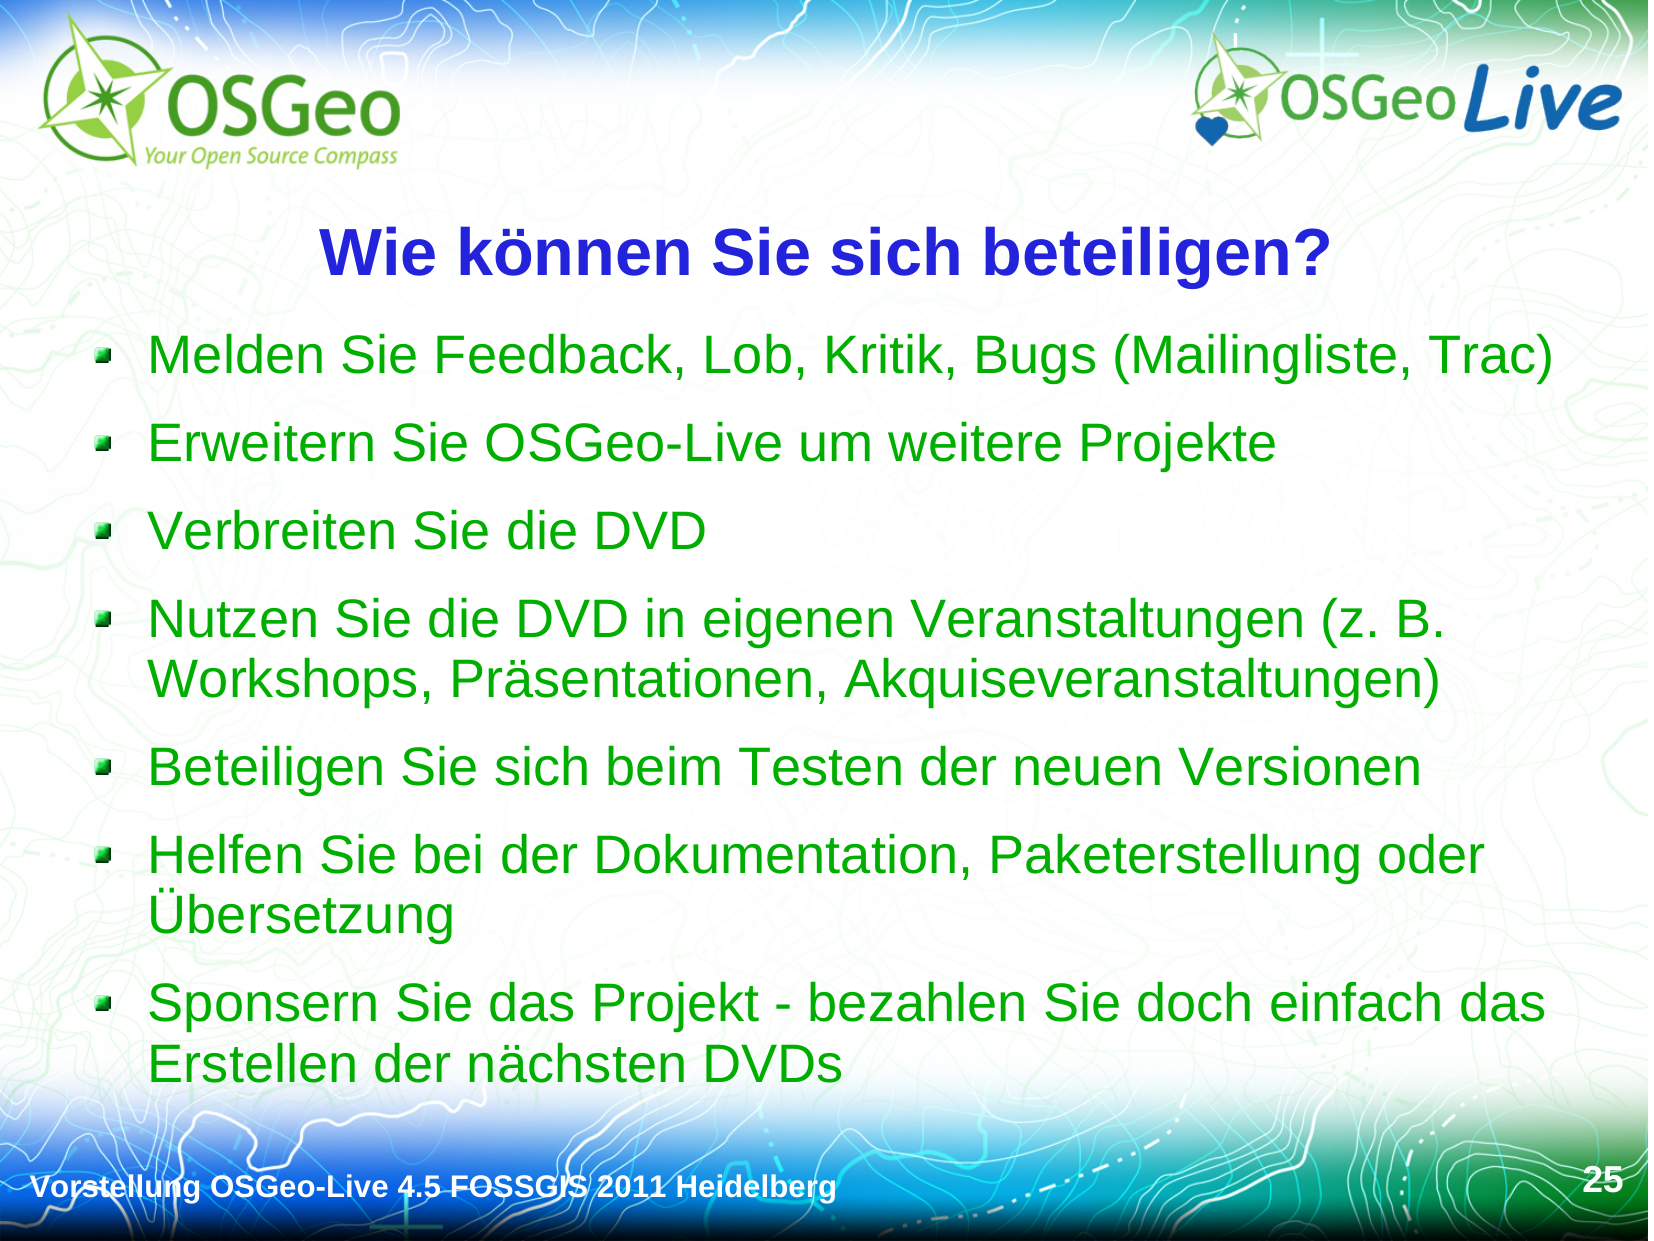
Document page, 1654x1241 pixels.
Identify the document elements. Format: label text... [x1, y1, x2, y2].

list Melden Sie Feedback, Lob, Kritik, Bugs (Mailingliste, Trac) Erweitern Sie OSGeo-Live um weitere Projekte Verbreiten Sie die DVD Nutzen Sie die DVD in eigenen Veranstaltungen (z. B. Workshops, Präsentationen, Akquiseveranstaltungen) Beteiligen Sie sich beim Testen der neuen Versionen Helfen Sie bei der Dokumentation, Paketerstellung oder Übersetzung Sponsern Sie das Projekt - bezahlen Sie doch einfach das Erstellen der nächsten DVDs [76, 324, 1565, 1182]
title Wie können Sie sich beteiligen? [85, 185, 1568, 319]
picture [0, 0, 1654, 1241]
